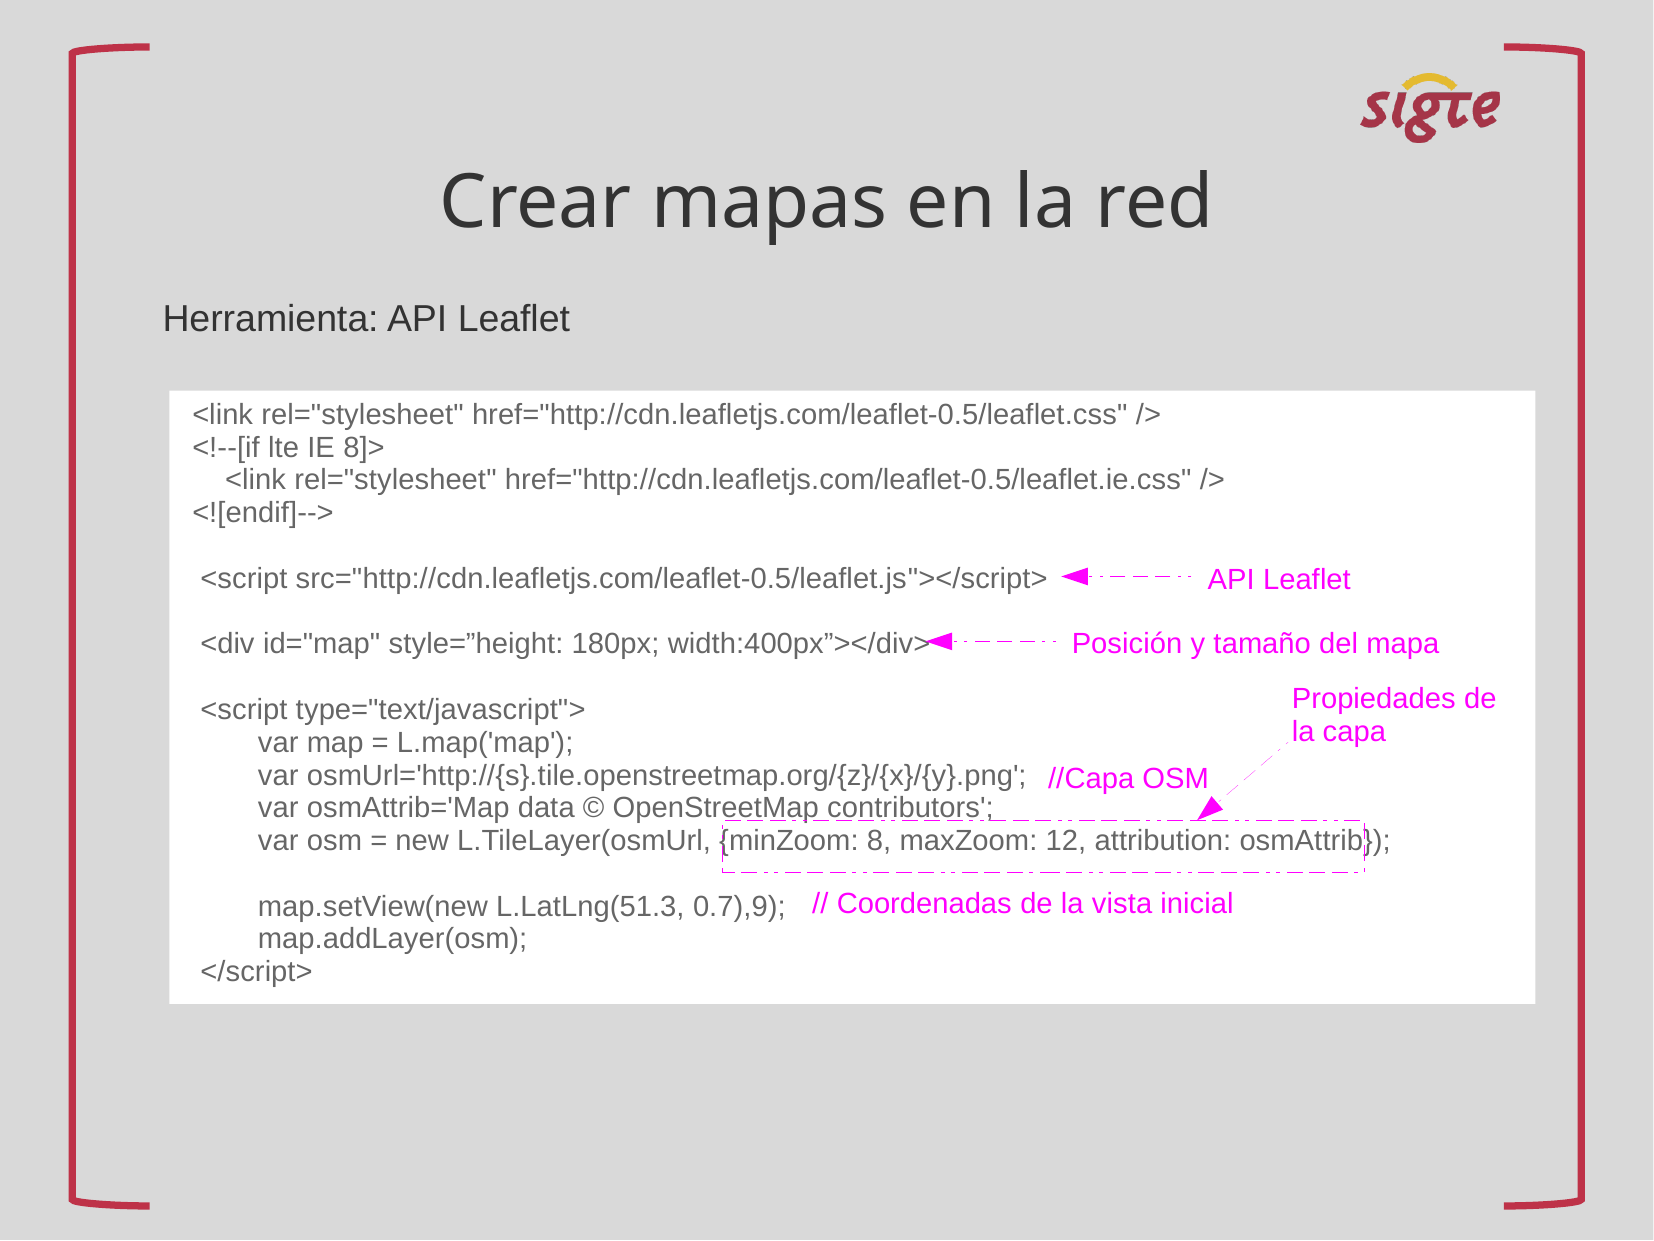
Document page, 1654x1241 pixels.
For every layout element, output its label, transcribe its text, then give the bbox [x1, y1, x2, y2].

text_box Herramienta: API Leaflet [147, 289, 586, 373]
text_box Propiedades de la capa [1277, 674, 1512, 768]
text_box Crear mapas en la red [59, 150, 1595, 248]
text_box <link rel="stylesheet" href="http://cdn.leafletjs.com/leaflet-0.5/leaflet.css" /> <!--[if lte IE 8]> <link rel="stylesheet" href="http://cdn.leafletjs.com/leaflet-0.5/leaflet.ie.css" /> <![endif]--> <script src="http://cdn.leafletjs.com/leaflet-0.5/leaflet.js"></script> <div id="map" style=”height: 180px; width:400px”></div> <script type="text/javascript"> var map = L.map('map'); var osmUrl='http://{s}.tile.openstreetmap.org/{z}/{x}/{y}.png'; var osmAttrib='Map data © OpenStreetMap contributors'; var osm = new L.TileLayer(osmUrl, {minZoom: 8, maxZoom: 12, attribution: osmAttrib}); map.setView(new L.LatLng(51.3, 0.7),9); map.addLayer(osm); </script> [169, 390, 1536, 1004]
text_box // Coordenadas de la vista inicial [797, 879, 1249, 935]
text_box Posición y tamaño del mapa [1057, 620, 1455, 675]
text_box //Capa OSM [1033, 754, 1225, 810]
picture [1360, 73, 1500, 143]
text_box API Leaflet [1192, 555, 1520, 611]
